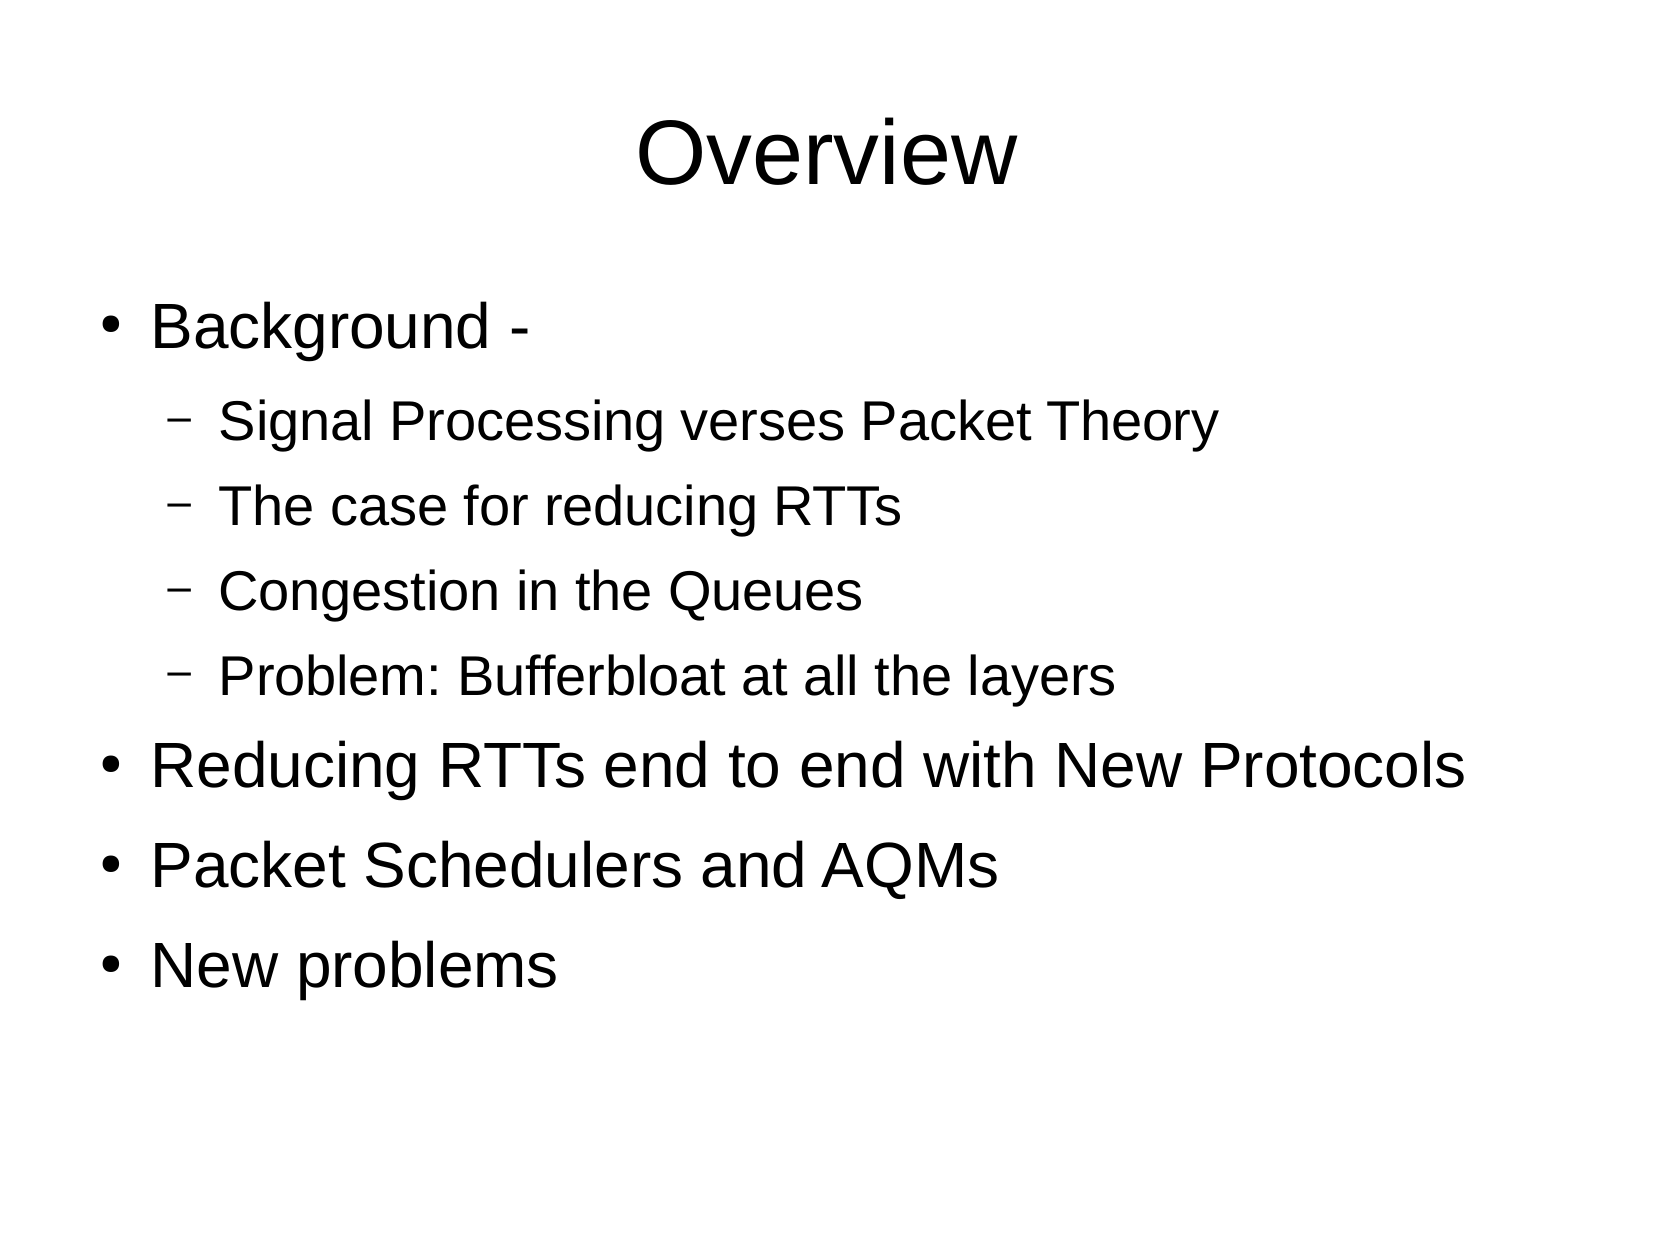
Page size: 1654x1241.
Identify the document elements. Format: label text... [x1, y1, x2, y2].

list Background - Signal Processing verses Packet Theory The case for reducing RTTs Congestion in the Queues Problem: Bufferbloat at all the layers Reducing RTTs end to end with New Protocols Packet Schedulers and AQMs New problems [82, 290, 1571, 1010]
title Overview [82, 49, 1571, 257]
